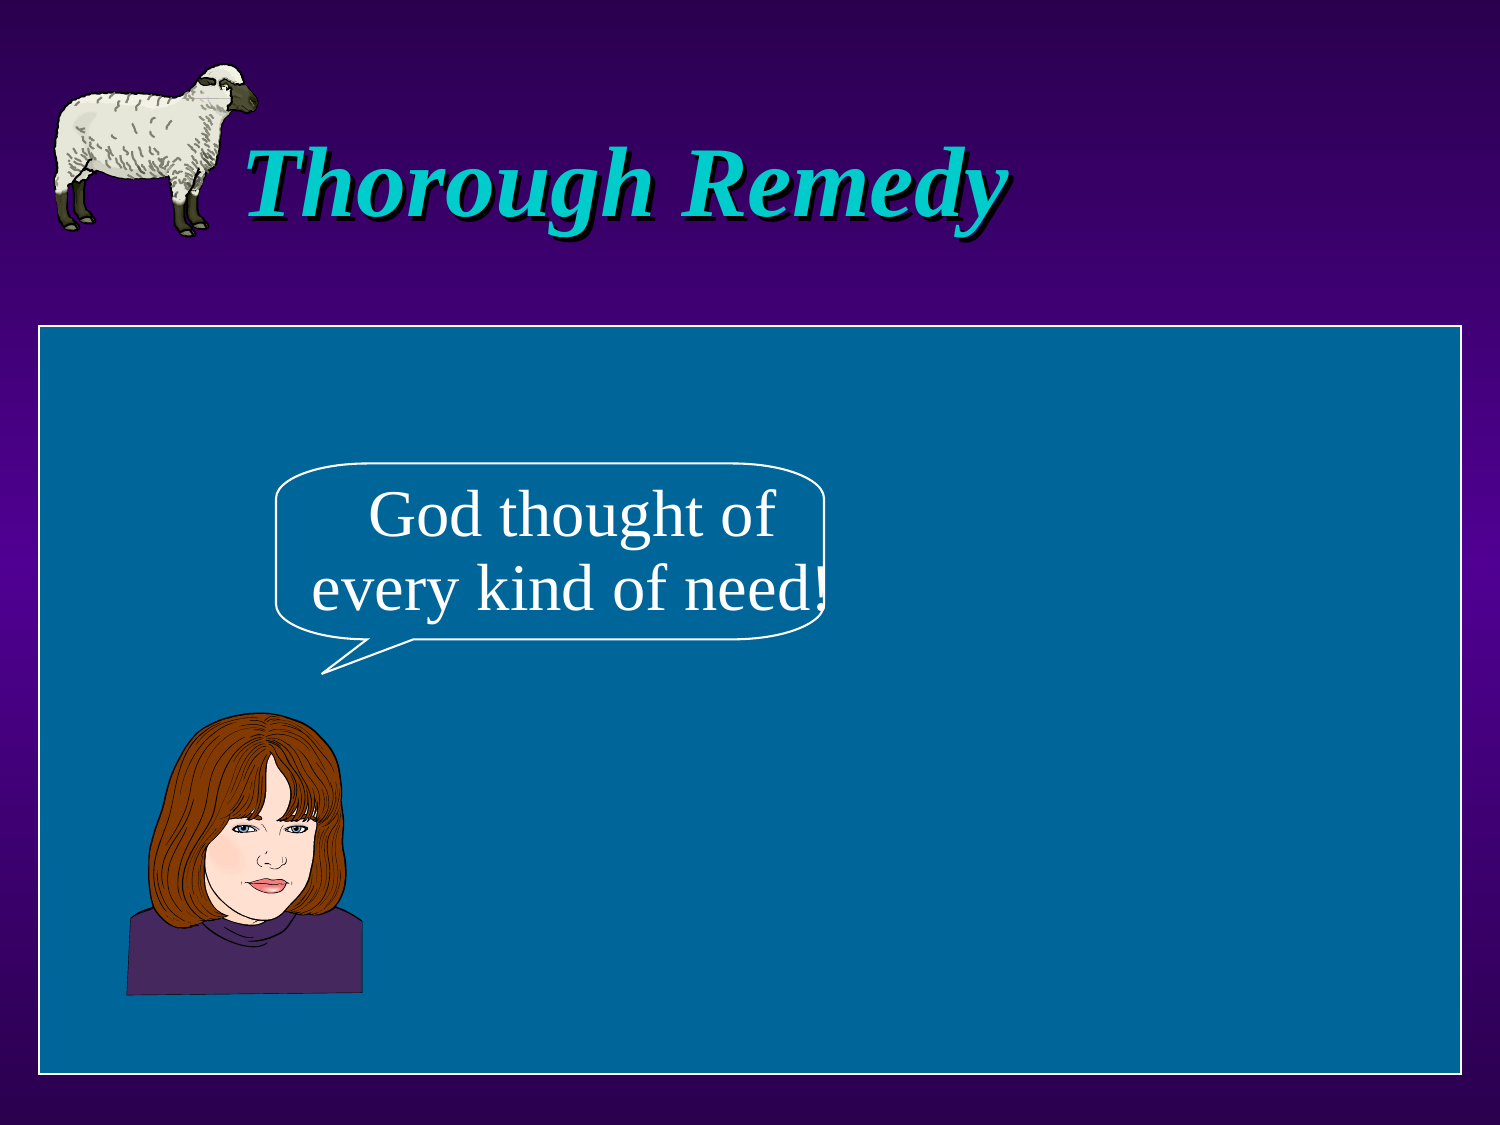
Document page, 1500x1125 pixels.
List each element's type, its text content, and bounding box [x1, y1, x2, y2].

title Thorough Remedy [224, 78, 1388, 288]
text_box [38, 325, 1462, 1074]
chart [126, 712, 363, 996]
text_box God thought of every kind of need! [276, 463, 824, 674]
